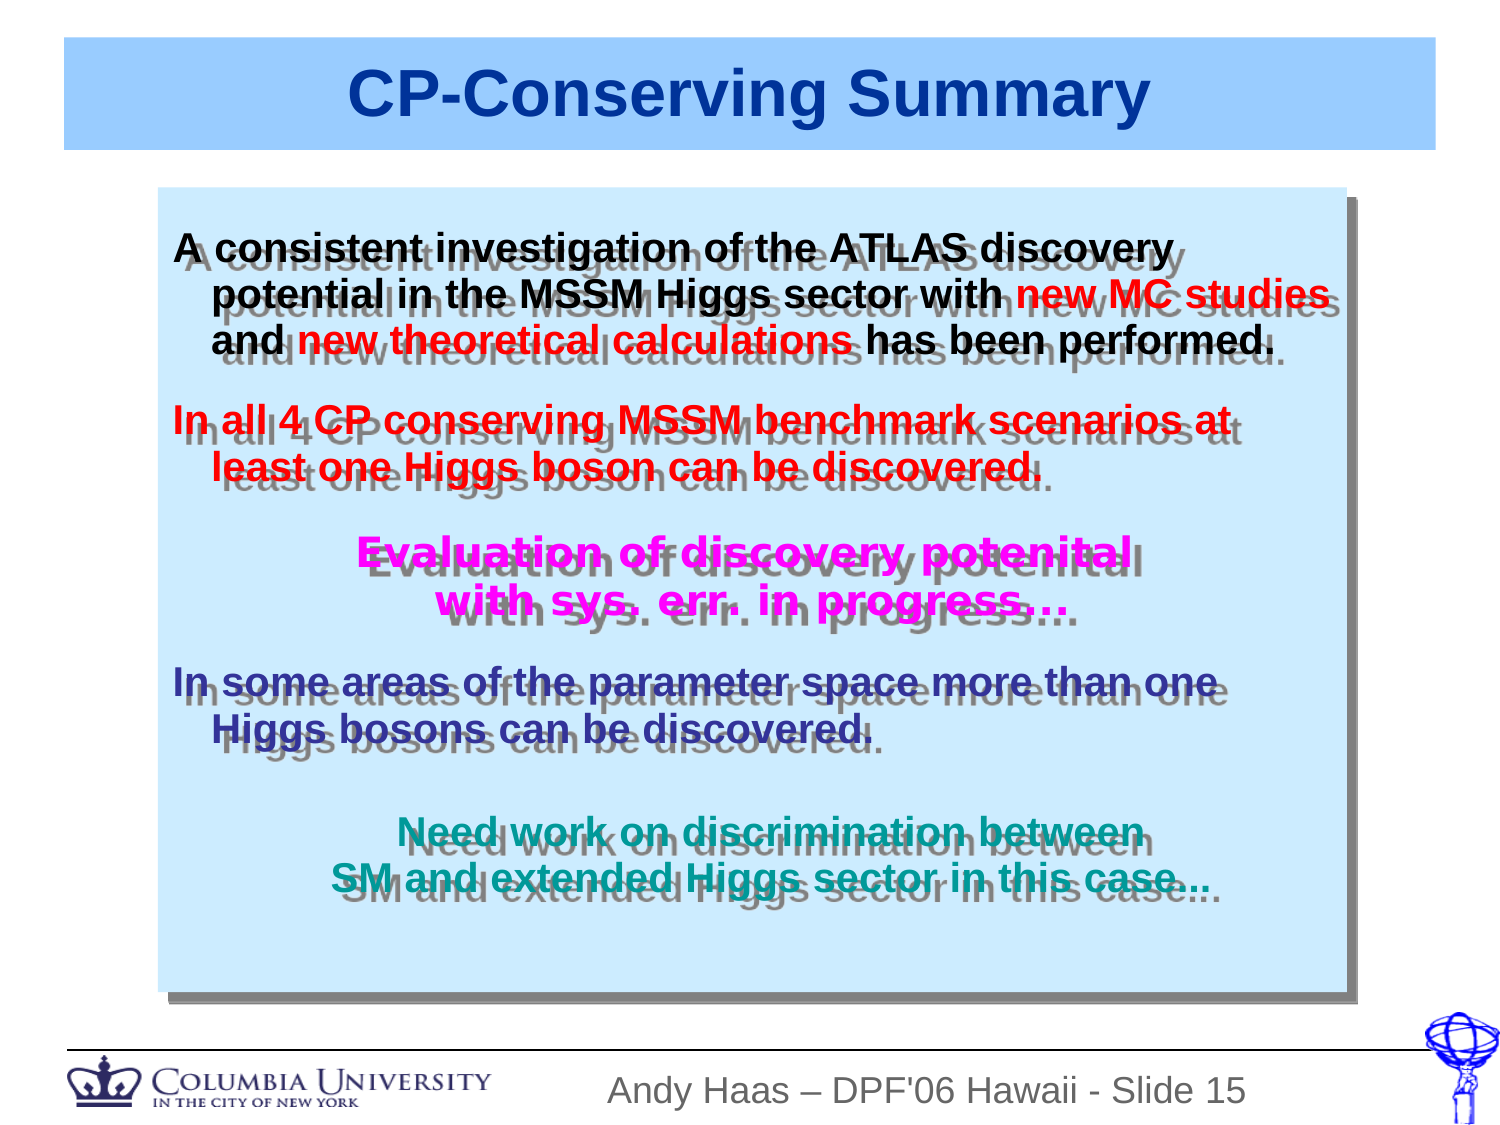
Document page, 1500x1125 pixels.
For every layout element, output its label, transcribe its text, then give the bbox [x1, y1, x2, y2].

text_box A consistent investigation of the ATLAS discovery potential in the MSSM Higgs sector with new MC studies and new theoretical calculations has been performed. In all 4 CP conserving MSSM benchmark scenarios at least one Higgs boson can be discovered. Evaluation of discovery potenital with sys. err. in progress... In some areas of the parameter space more than one Higgs bosons can be discovered. Need work on discrimination between SM and extended Higgs sector in this case... [157, 187, 1347, 1013]
picture [1425, 1012, 1500, 1125]
text_box [1347, 199, 1358, 1005]
picture [67, 1055, 492, 1107]
title CP-Conserving Summary [64, 37, 1436, 150]
